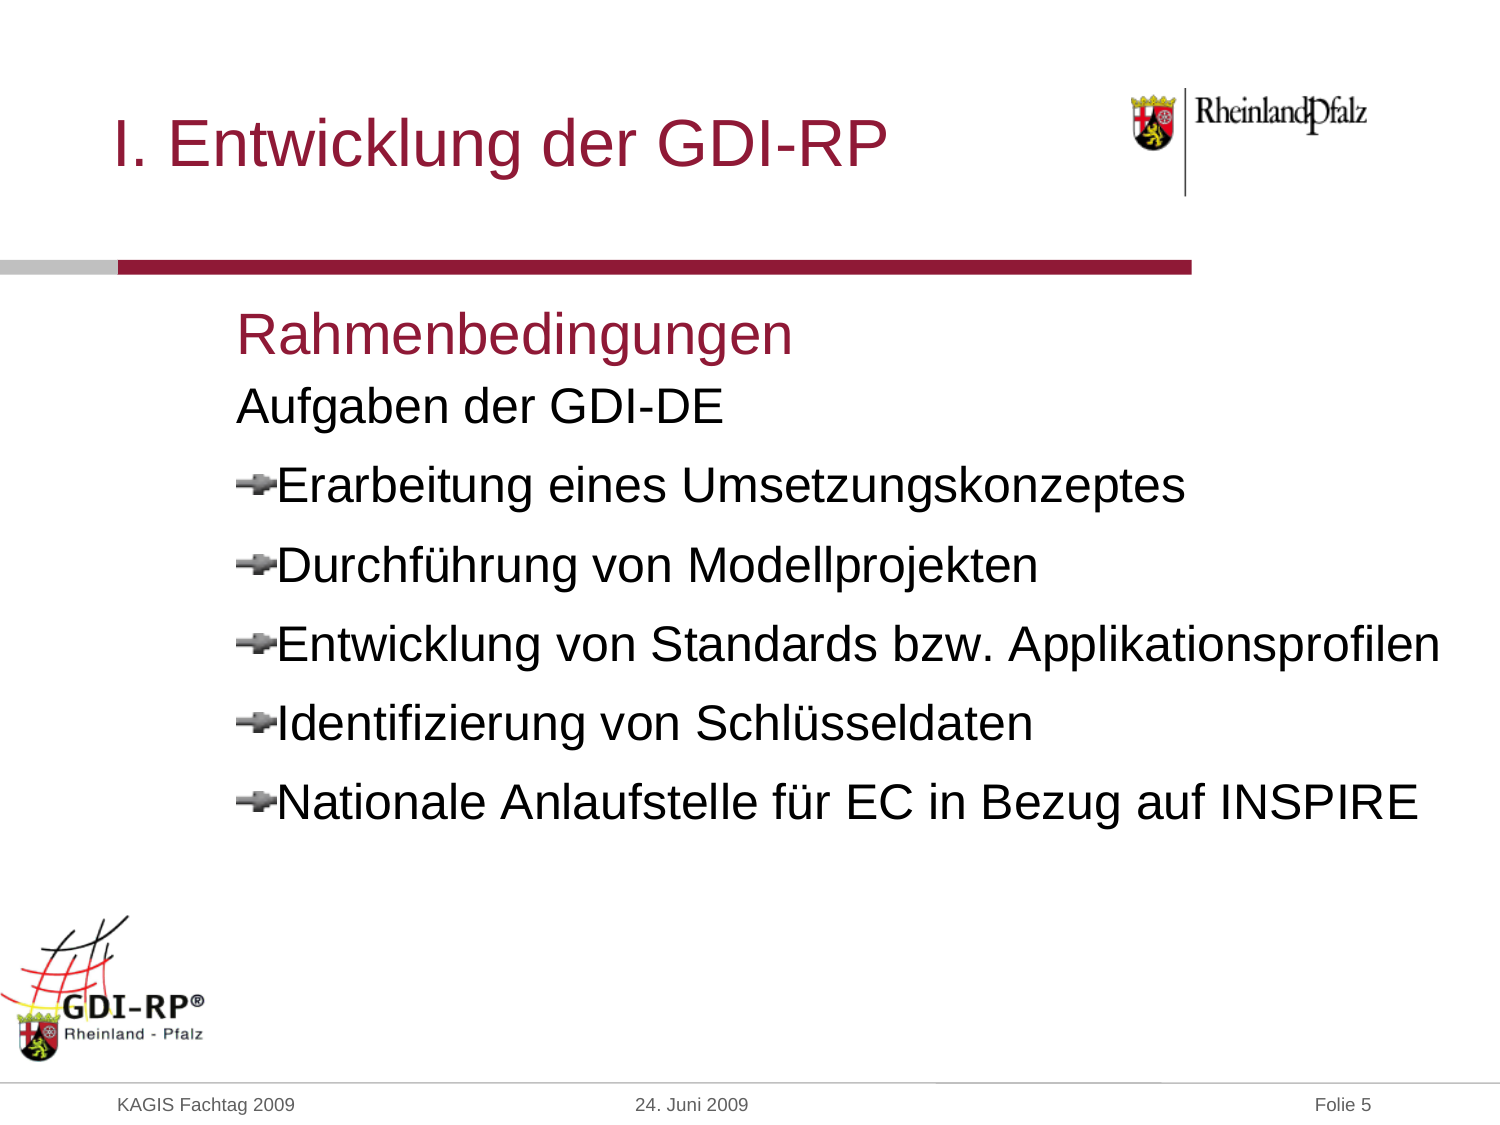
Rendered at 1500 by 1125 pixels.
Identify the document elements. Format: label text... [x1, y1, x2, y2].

picture [1131, 88, 1447, 198]
title I. Entwicklung der GDI-RP [112, 63, 1071, 224]
picture [0, 915, 207, 1063]
list Rahmenbedingungen Aufgaben der GDI-DE Erarbeitung eines Umsetzungskonzeptes Durchführung von Modellprojekten Entwicklung von Standards bzw. Applikationsprofilen Identifizierung von Schlüsseldaten Nationale Anlaufstelle für EC in Bezug auf INSPIRE [236, 308, 1500, 1044]
